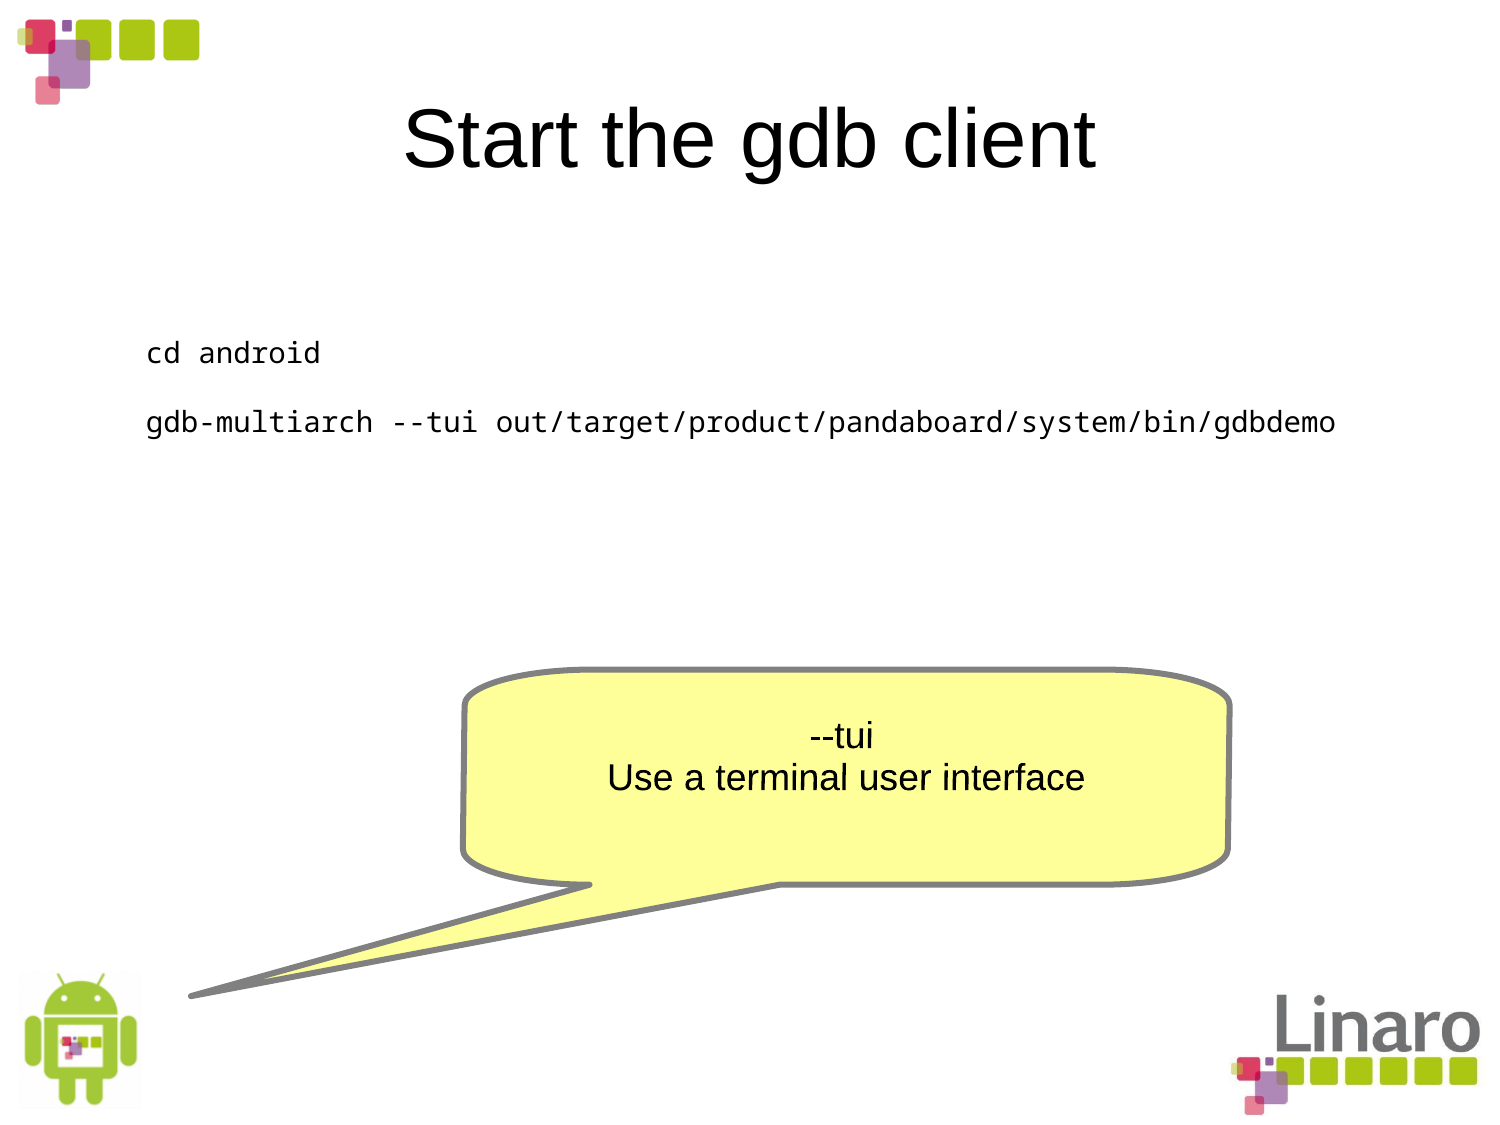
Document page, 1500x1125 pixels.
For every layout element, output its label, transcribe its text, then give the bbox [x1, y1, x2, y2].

text_box --tui Use a terminal user interface [190, 669, 1230, 997]
title Start the gdb client [74, 44, 1425, 233]
picture [18, 971, 142, 1109]
picture [1219, 986, 1491, 1123]
list cd android gdb-multiarch --tui out/target/product/pandaboard/system/bin/gdbdemo [74, 263, 1425, 916]
picture [16, 12, 205, 121]
